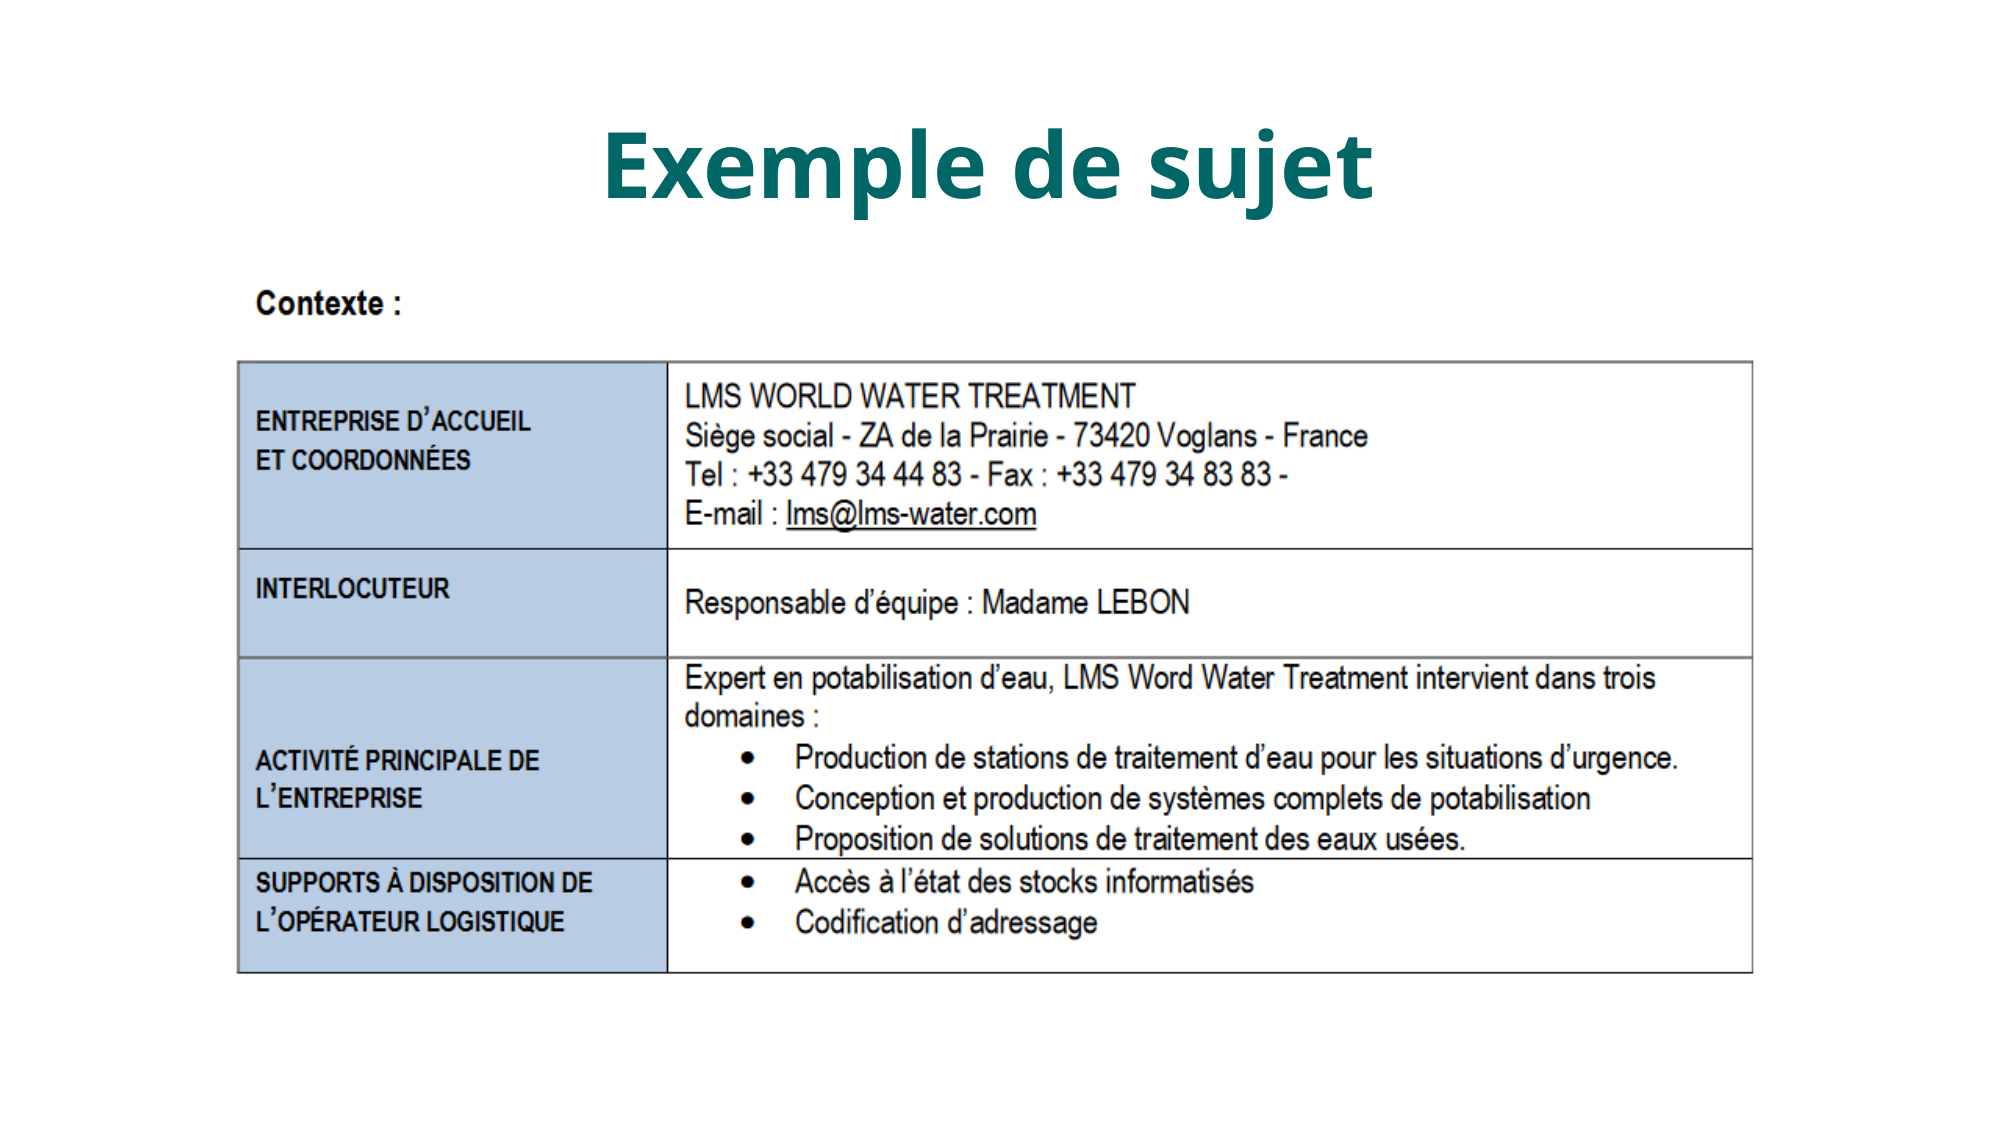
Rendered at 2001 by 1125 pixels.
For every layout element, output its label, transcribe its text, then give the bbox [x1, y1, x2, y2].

picture [198, 248, 1802, 1013]
title Exemple de sujet [137, 59, 1863, 278]
